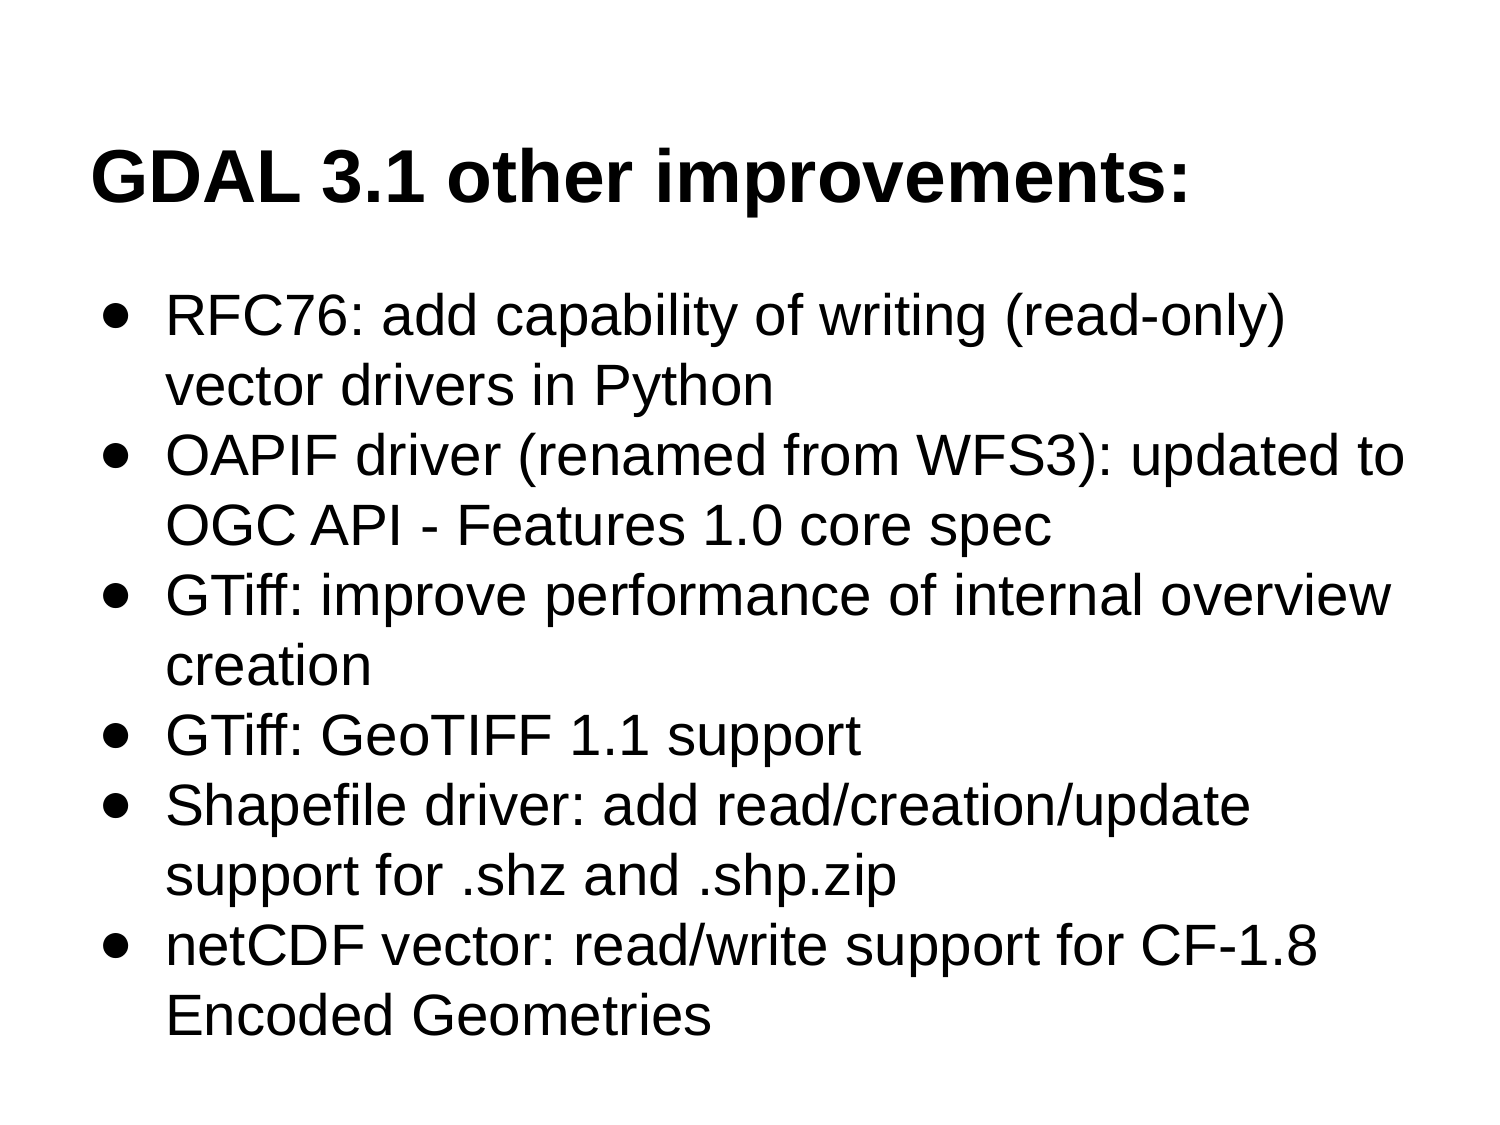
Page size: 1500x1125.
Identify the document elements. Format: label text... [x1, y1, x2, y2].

list RFC76: add capability of writing (read-only) vector drivers in Python OAPIF driver (renamed from WFS3): updated to OGC API - Features 1.0 core spec GTiff: improve performance of internal overview creation GTiff: GeoTIFF 1.1 support Shapefile driver: add read/creation/update support for .shz and .shp.zip netCDF vector: read/write support for CF-1.8 Encoded Geometries [75, 262, 1425, 1078]
title GDAL 3.1 other improvements: [75, 45, 1425, 233]
